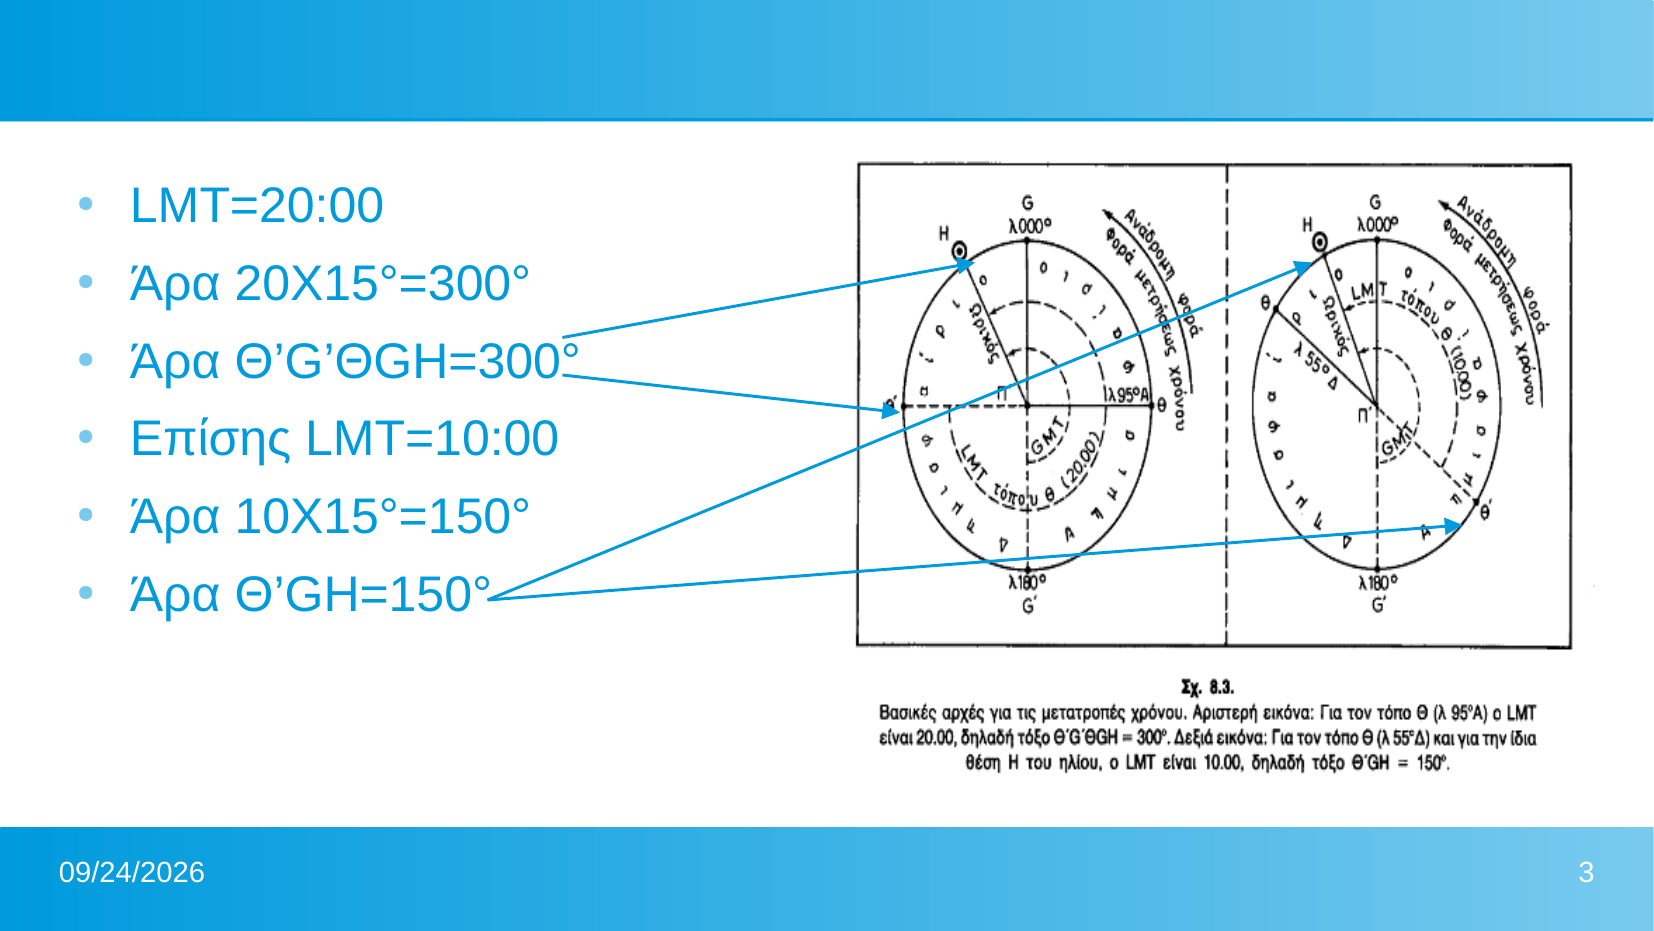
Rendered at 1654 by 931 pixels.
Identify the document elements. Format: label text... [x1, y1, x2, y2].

list LMT=20:00 Άρα 20Χ15°=300° Άρα Θ’G’ΘGH=300° Επίσης LMT=10:00 Άρα 10Χ15°=150° Άρα Θ’GH=150° [502, 471, 809, 597]
list LMT=20:00 Άρα 20Χ15°=300° Άρα Θ’G’ΘGH=300° Επίσης LMT=10:00 Άρα 10Χ15°=150° Άρα Θ’GH=150° [59, 177, 809, 768]
picture [845, 149, 1595, 788]
